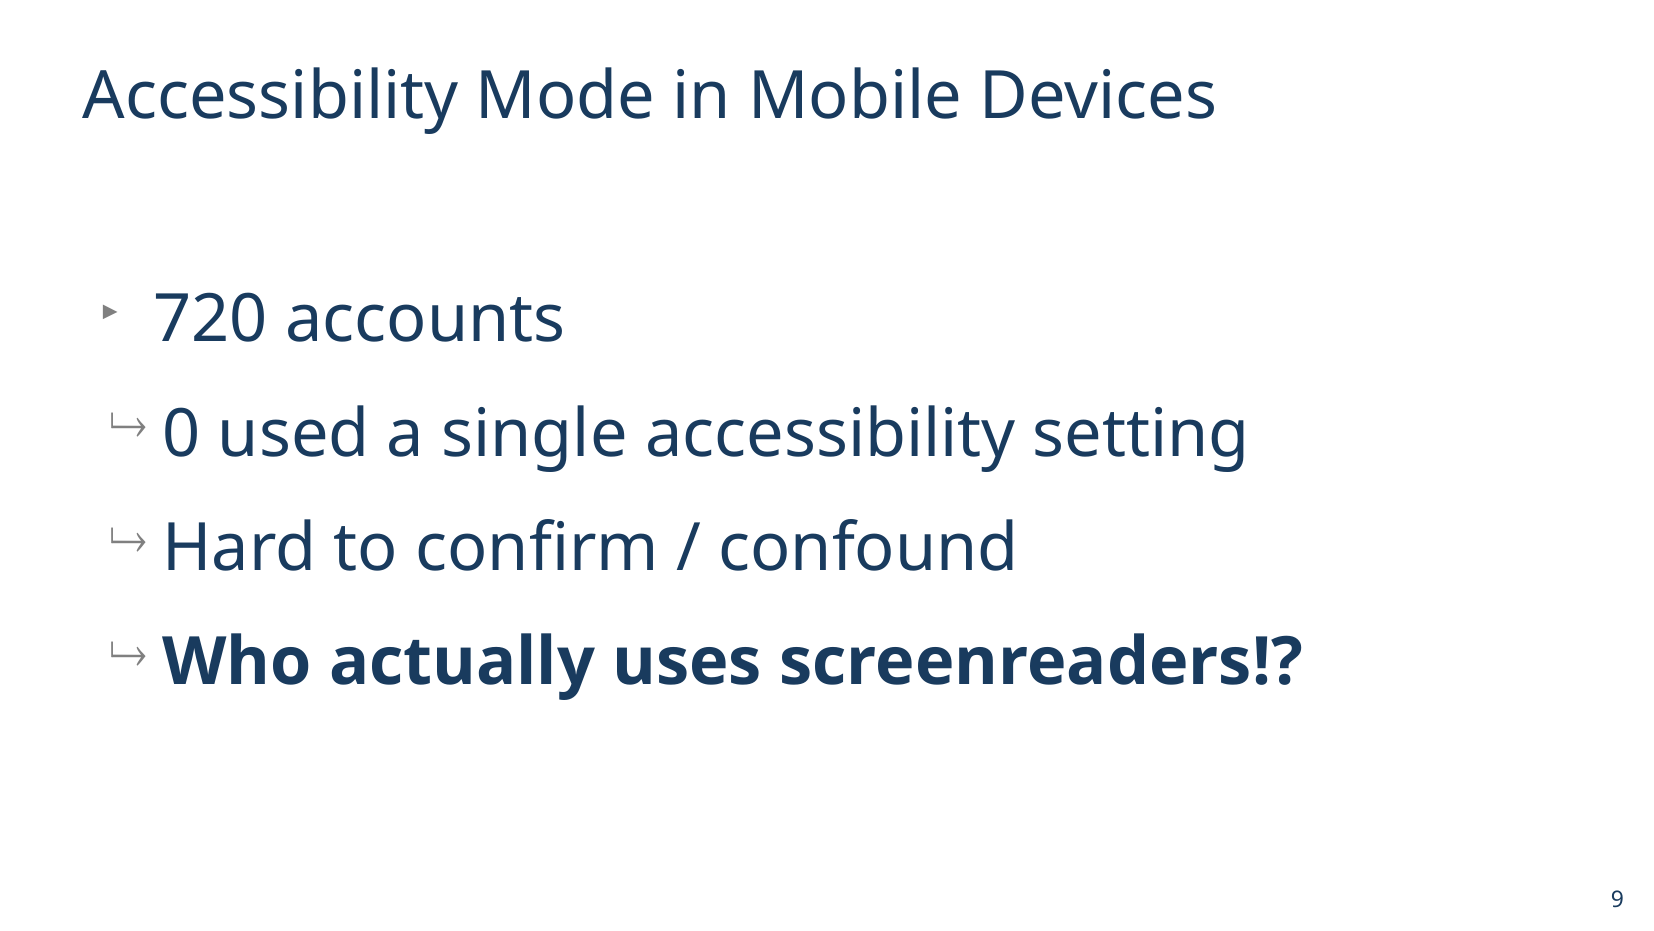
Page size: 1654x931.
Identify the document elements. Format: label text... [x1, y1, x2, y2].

title Accessibility Mode in Mobile Devices [82, 37, 1571, 148]
list 720 accounts 0 used a single accessibility setting Hard to confirm / confound Who actually uses screenreaders!? [82, 217, 1571, 758]
